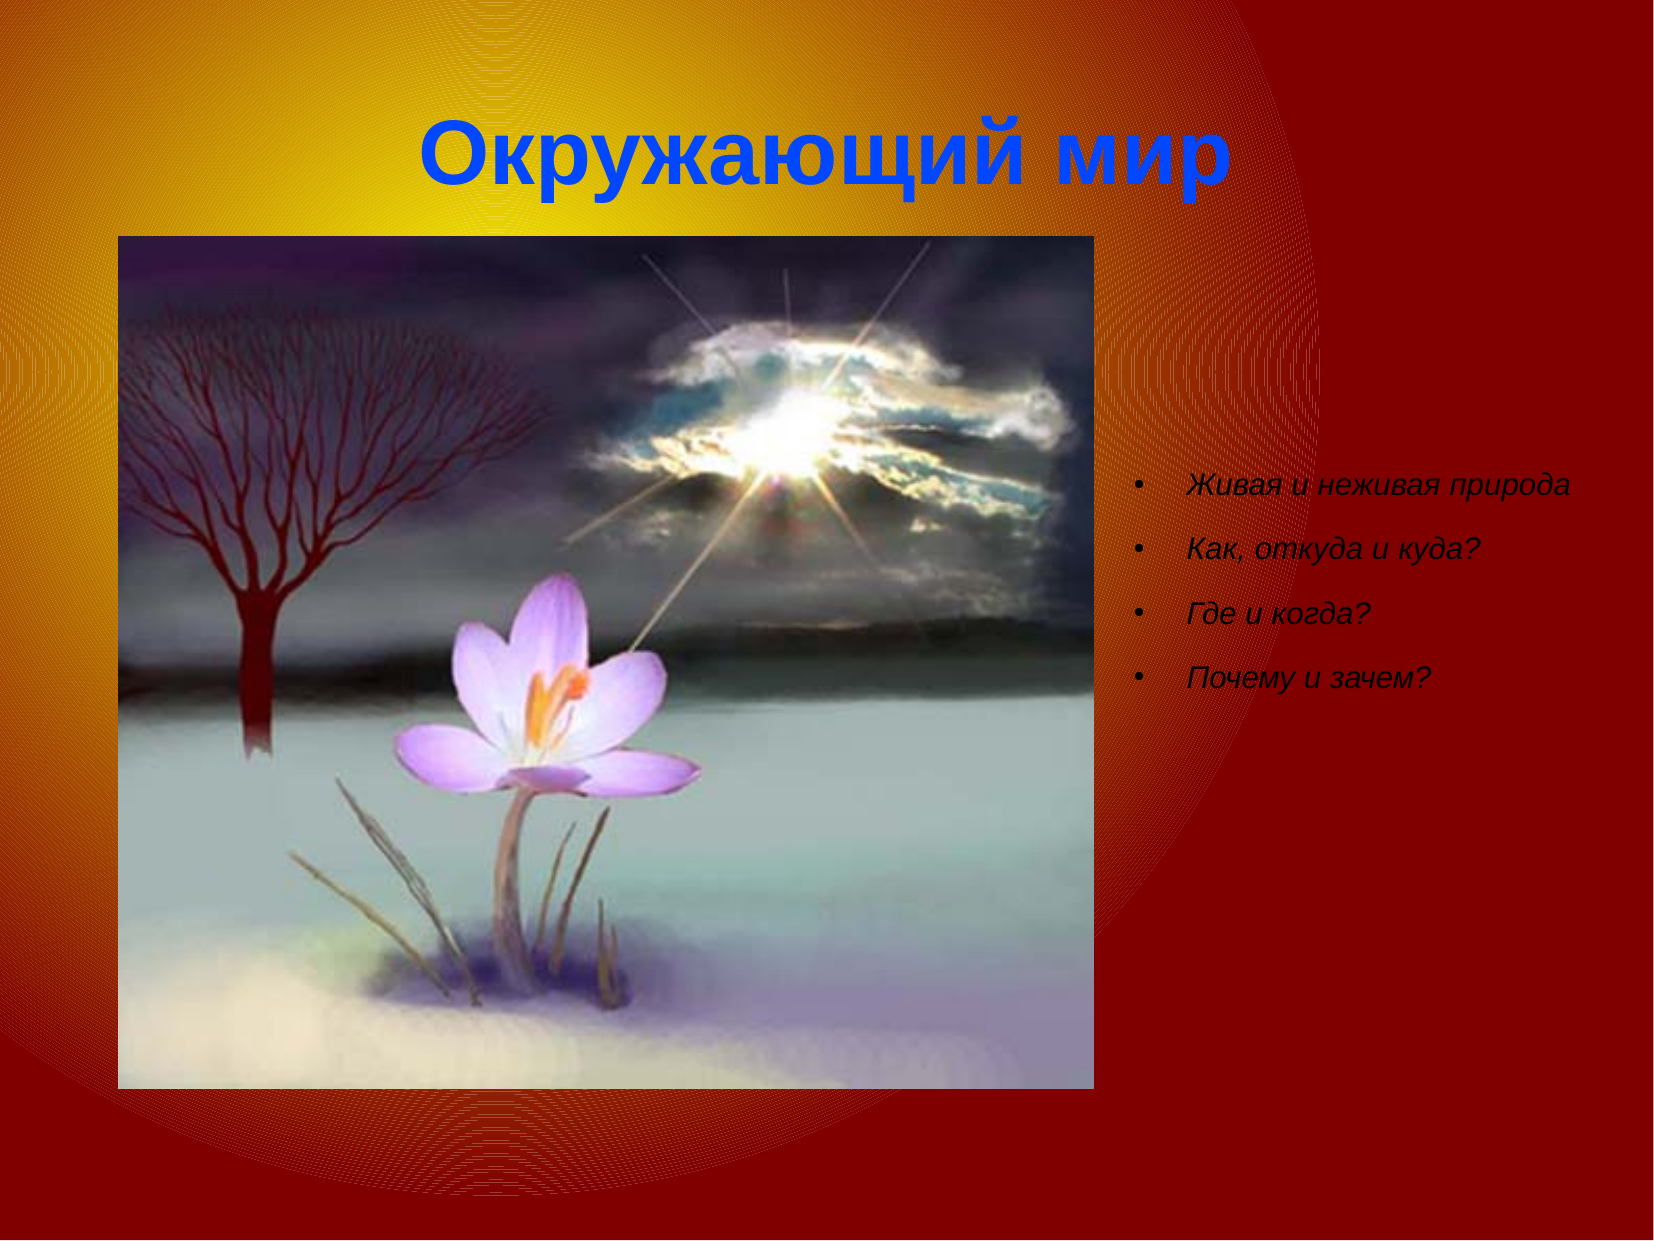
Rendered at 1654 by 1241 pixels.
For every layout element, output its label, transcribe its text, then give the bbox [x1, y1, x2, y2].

picture [118, 236, 1094, 1089]
list Живая и неживая природа Как, откуда и куда? Где и когда? Почему и зачем? [1115, 467, 1595, 916]
title Окружающий мир [82, 56, 1571, 250]
